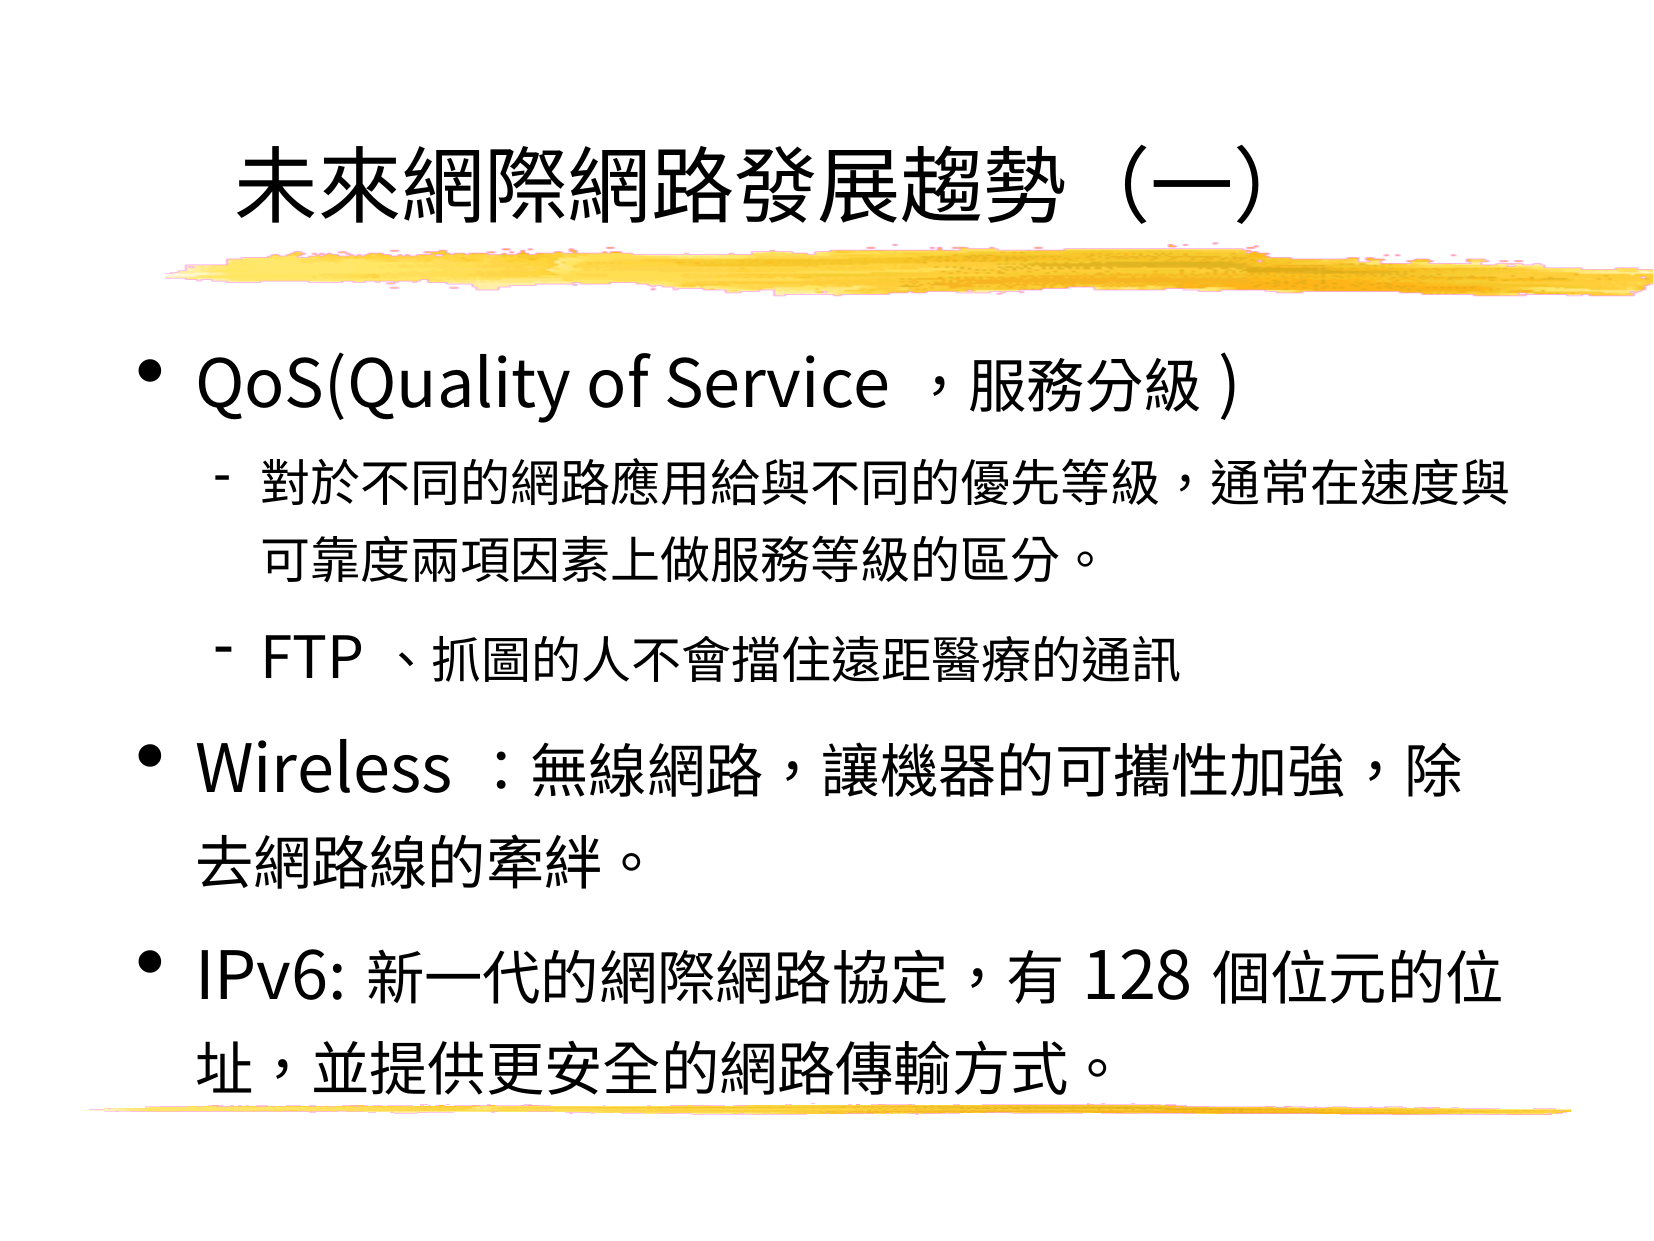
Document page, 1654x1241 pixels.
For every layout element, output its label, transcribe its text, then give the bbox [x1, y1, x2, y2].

list QoS(Quality of Service，服務分級) 對於不同的網路應用給與不同的優先等級，通常在速度與可靠度兩項因素上做服務等級的區分。 FTP、抓圖的人不會擋住遠距醫療的通訊 Wireless：無線網路，讓機器的可攜性加強，除去網路線的牽絆。 IPv6:新一代的網際網路協定，有128個位元的位址，並提供更安全的網路傳輸方式。 [124, 316, 1530, 1116]
title 未來網際網路發展趨勢（一） [73, 41, 1479, 249]
picture [165, 237, 1654, 308]
picture [82, 1102, 1571, 1117]
